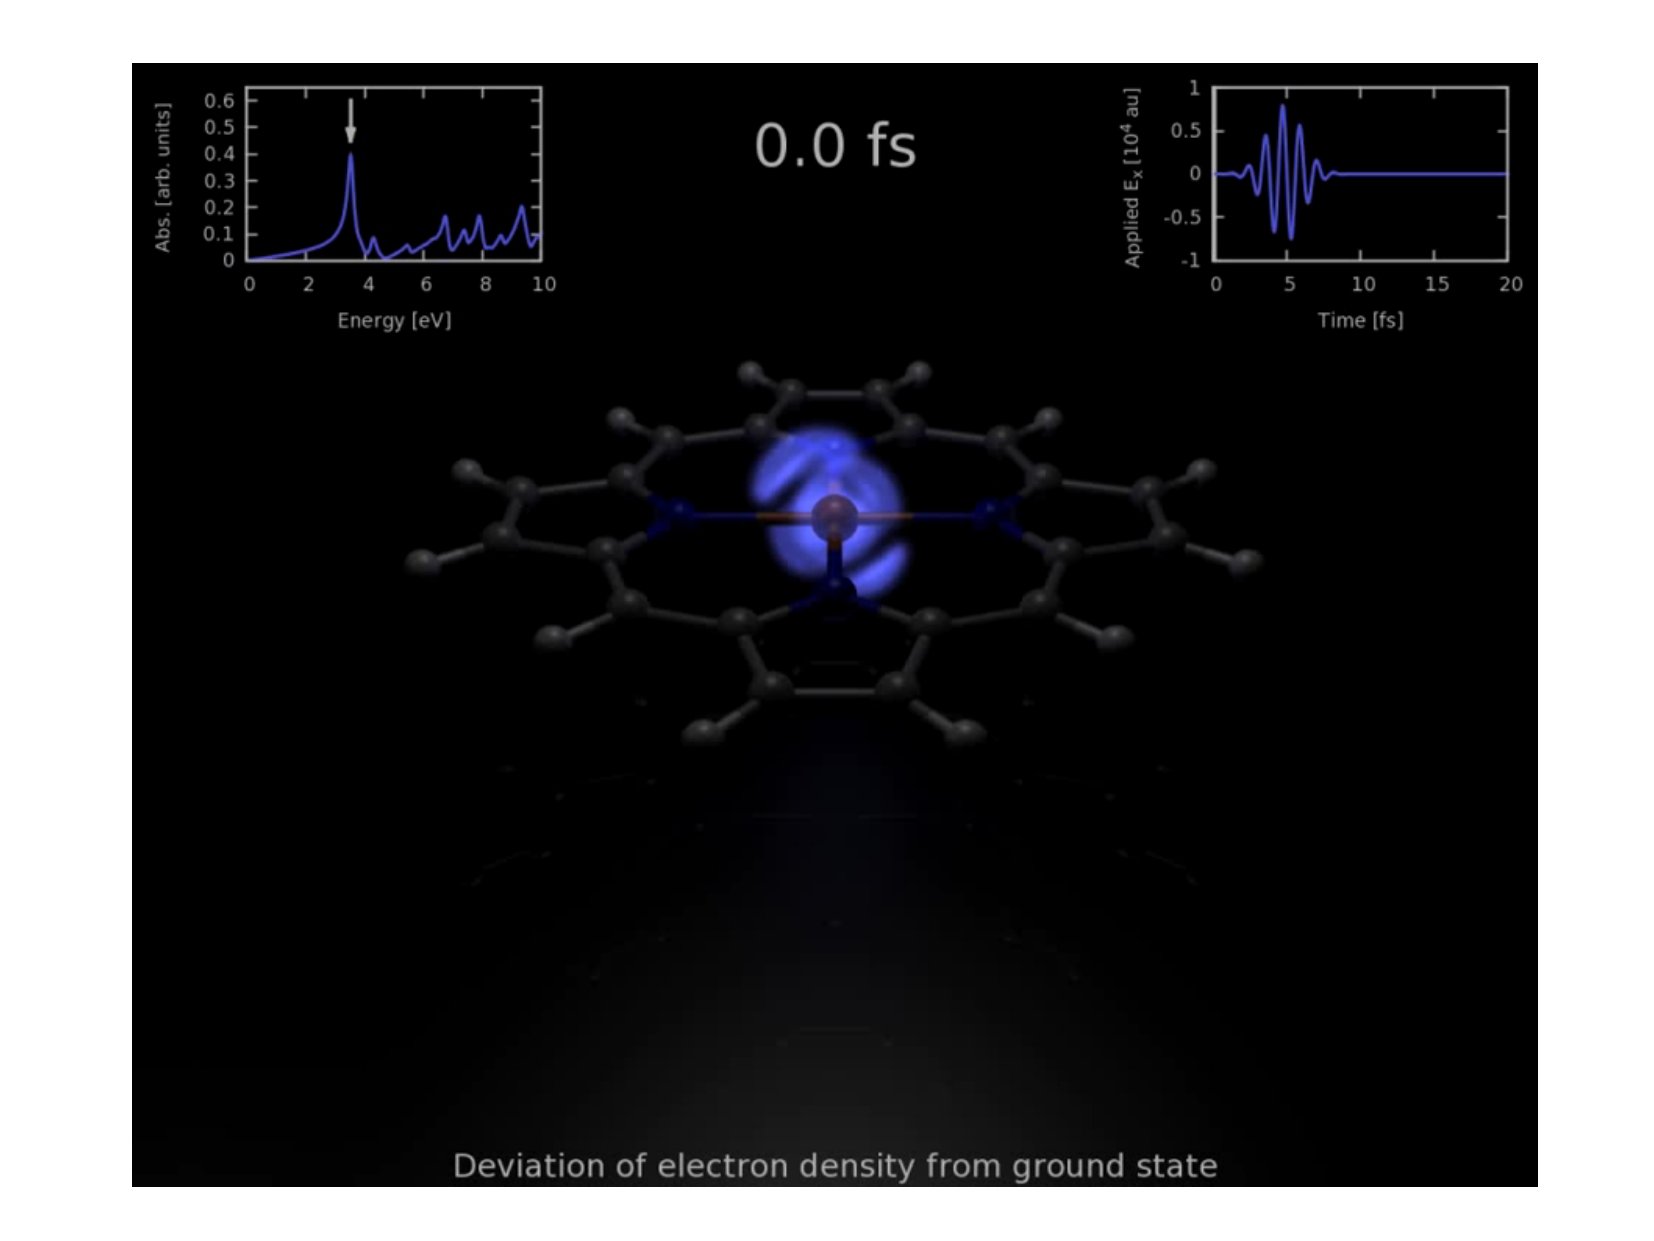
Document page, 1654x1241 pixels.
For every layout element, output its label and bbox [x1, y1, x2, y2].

text_box [131, 62, 1538, 1188]
